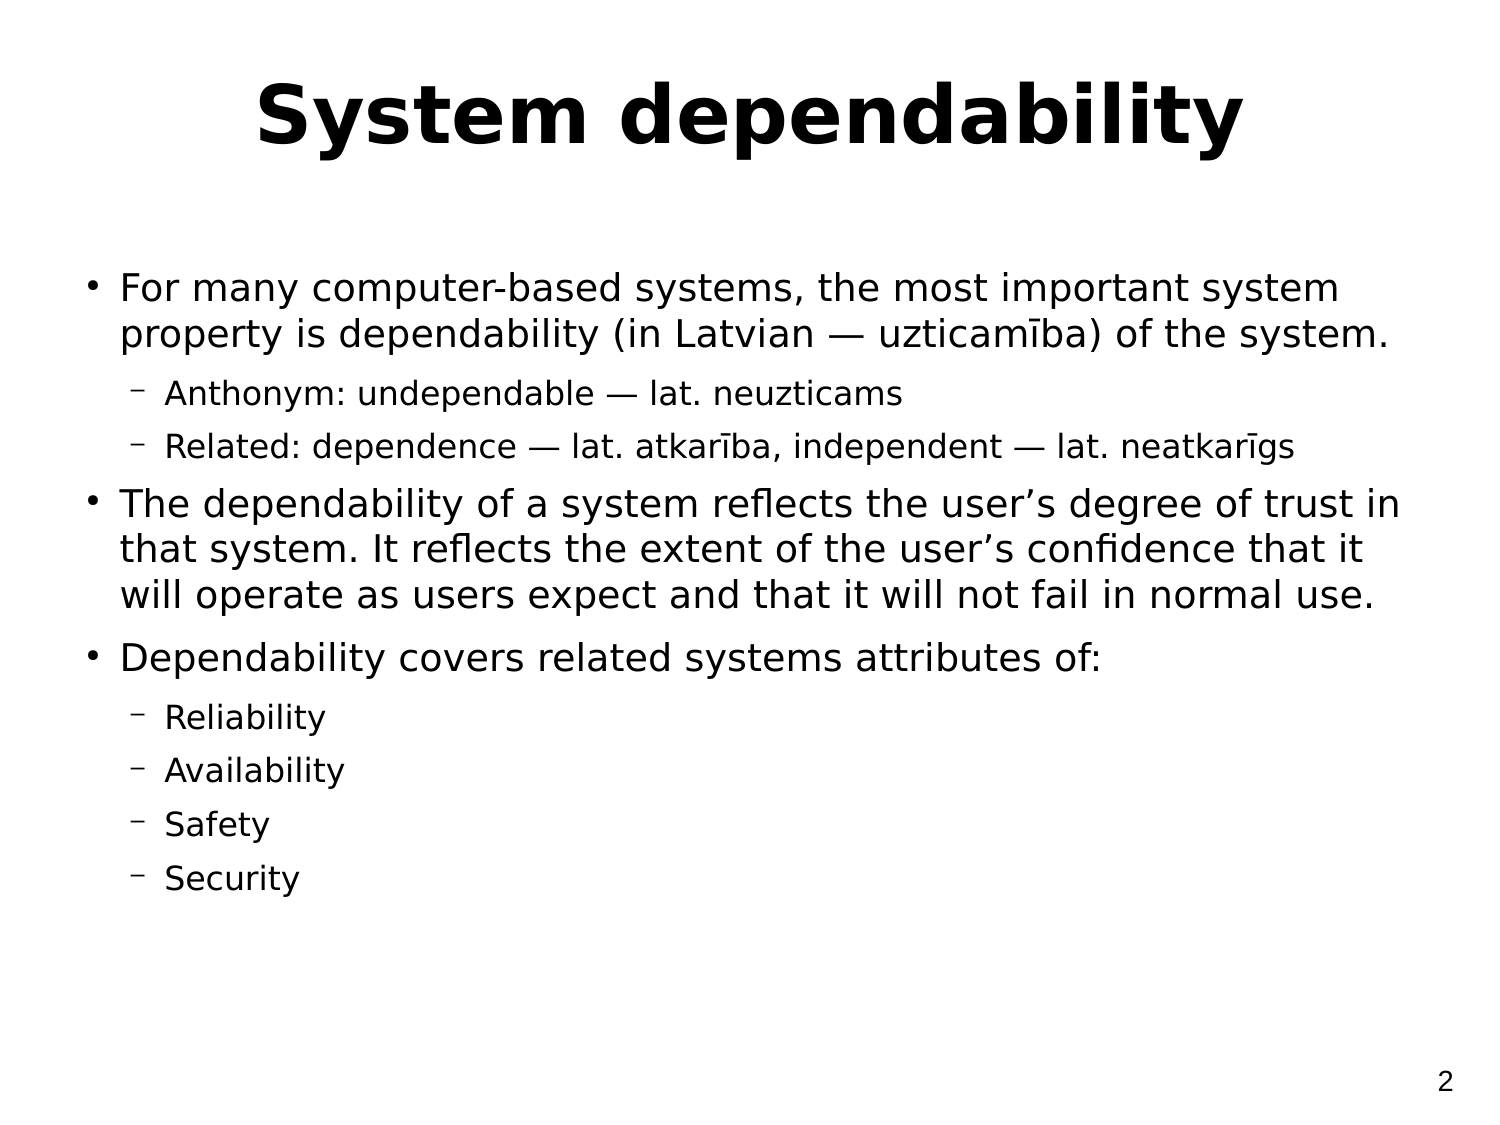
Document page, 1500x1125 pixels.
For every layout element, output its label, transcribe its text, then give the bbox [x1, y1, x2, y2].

list For many computer-based systems, the most important system property is dependability (in Latvian — uzticamība) of the system. Anthonym: undependable — lat. neuzticams Related: dependence — lat. atkarība, independent — lat. neatkarīgs The dependability of a system reflects the user’s degree of trust in that system. It reflects the extent of the user’s confidence that it will operate as users expect and that it will not fail in normal use. Dependability covers related systems attributes of: Reliability Availability Safety Security [75, 263, 1425, 916]
title System dependability [75, 44, 1425, 177]
